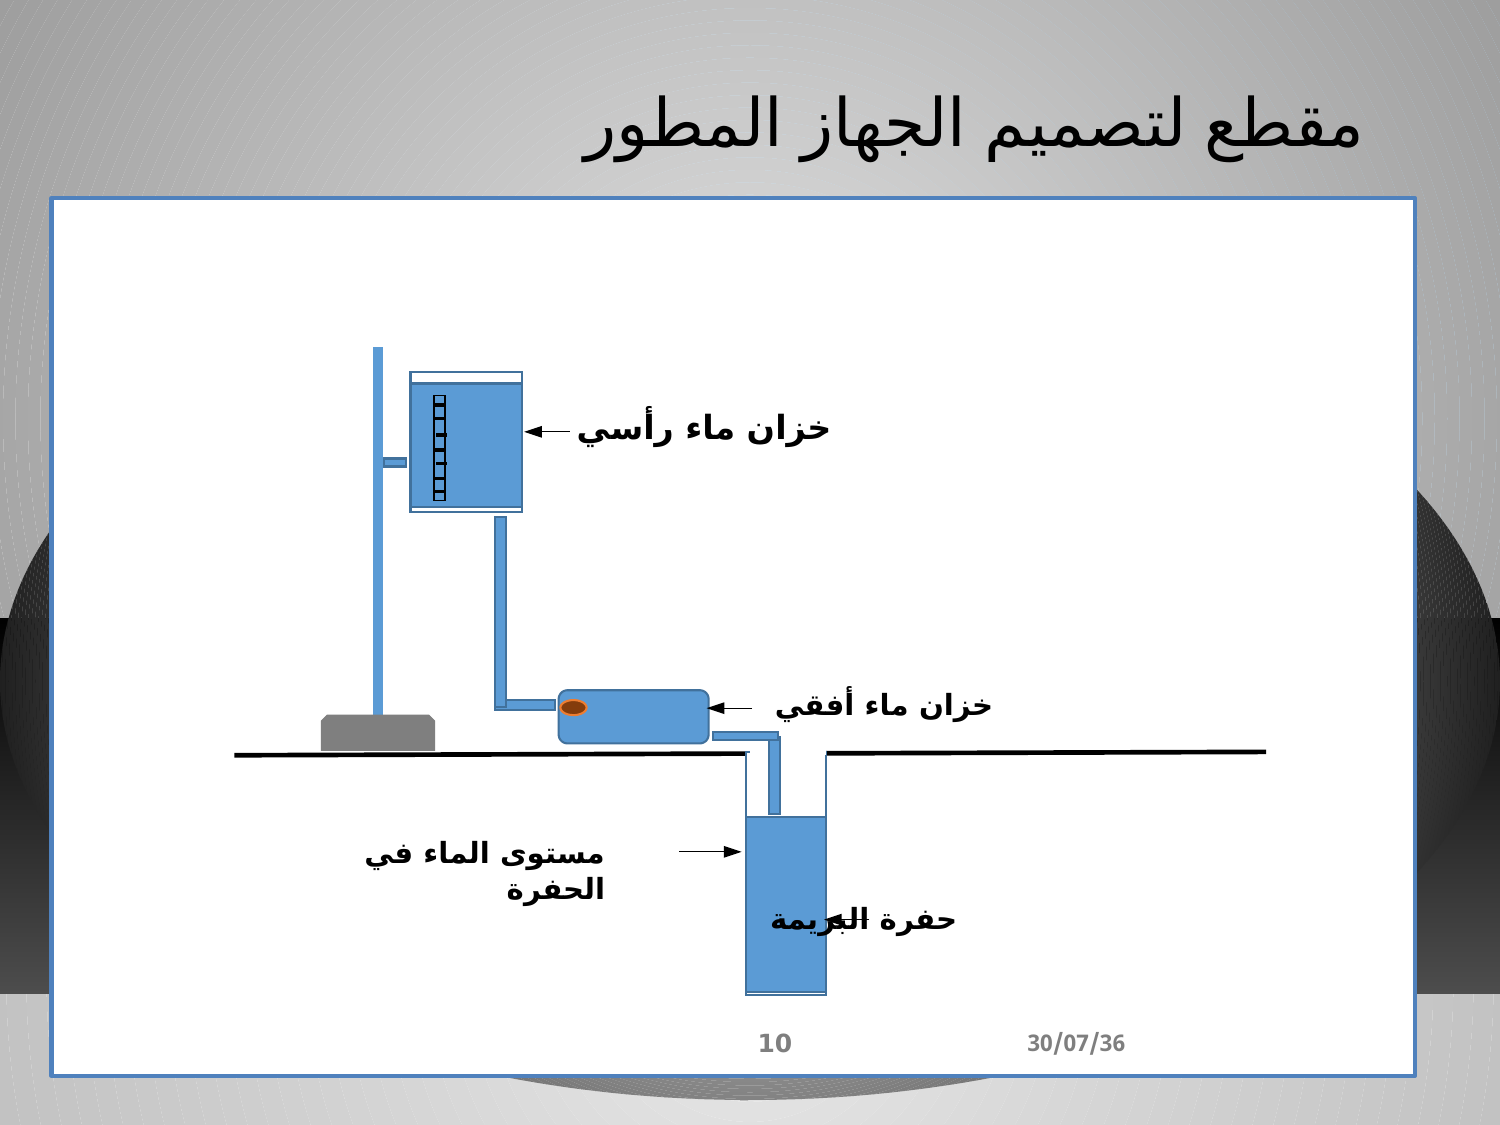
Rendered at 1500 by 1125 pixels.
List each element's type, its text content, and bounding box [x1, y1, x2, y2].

text_box [51, 198, 1415, 1076]
text_box مقطع لتصميم الجهاز المطور [570, 73, 1405, 168]
text_box 30/07/36 [1012, 1012, 1426, 1073]
text_box خزان ماء أفقي [759, 676, 1096, 736]
text_box خزان ماء رأسي [561, 396, 897, 456]
text_box مستوى الماء في الحفرة [349, 824, 685, 884]
text_box حفرة البريمة [754, 891, 1053, 950]
